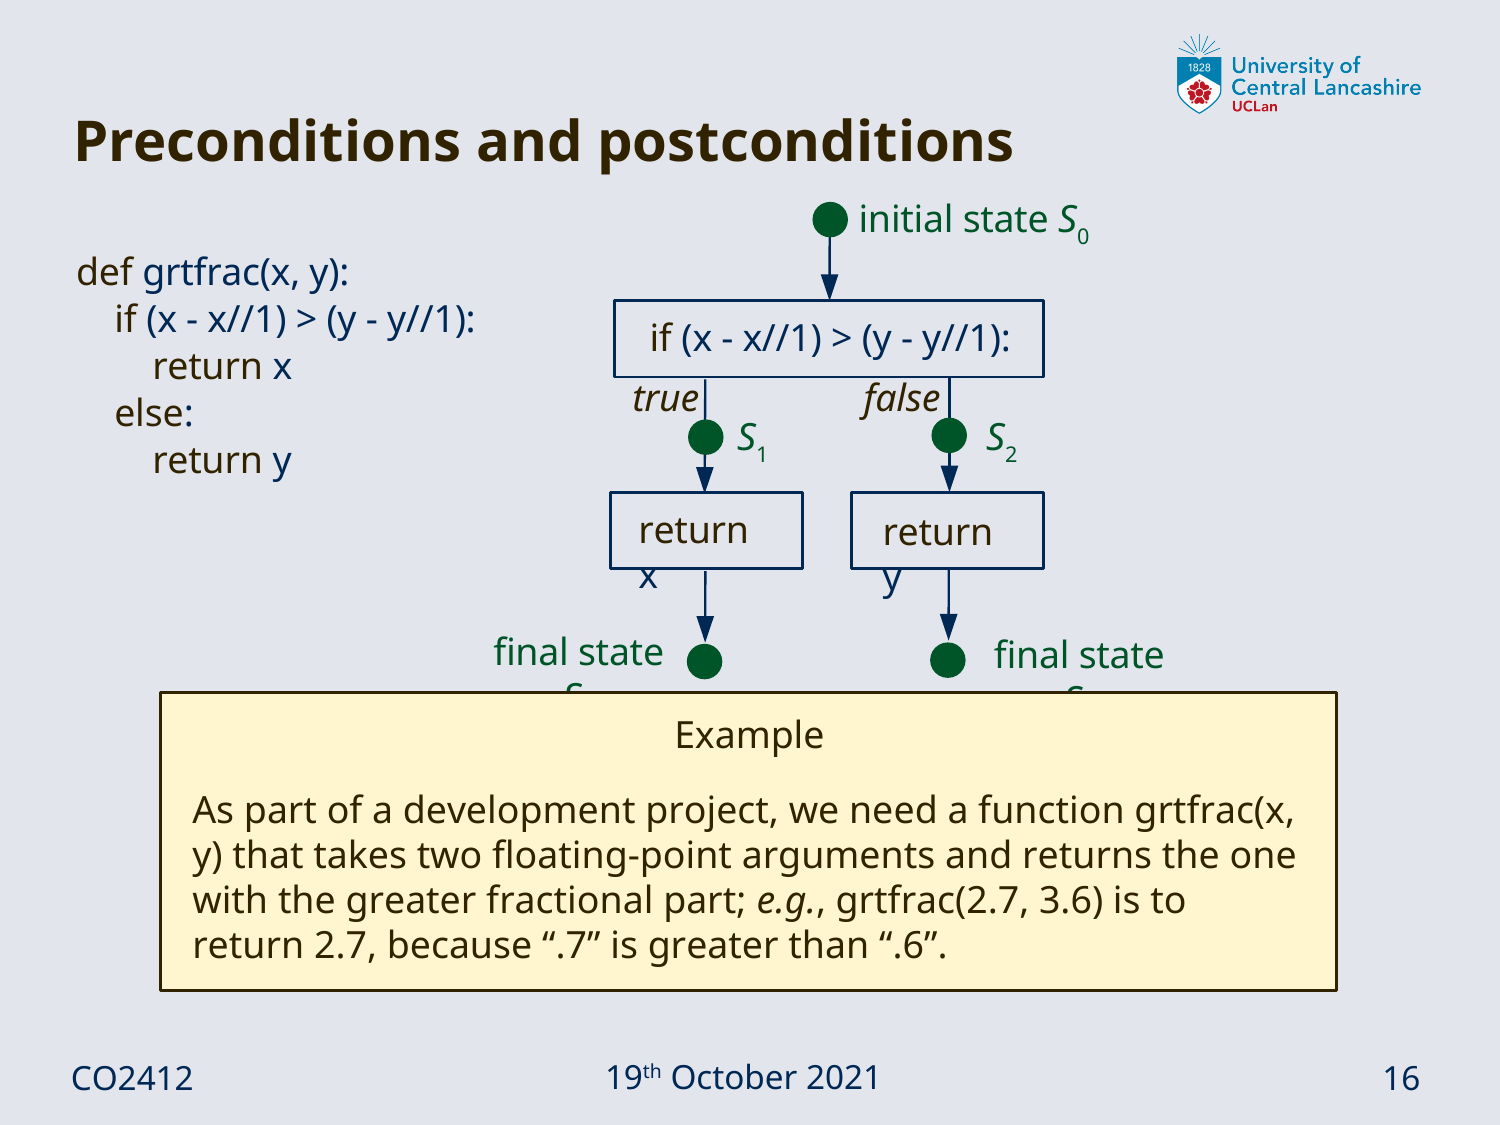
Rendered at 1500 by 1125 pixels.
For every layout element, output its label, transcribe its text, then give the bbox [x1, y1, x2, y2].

text_box final state S3 [458, 621, 700, 691]
text_box true [564, 366, 767, 427]
text_box Example As part of a development project, we need a function grtfrac(x, y) that takes two floating-point arguments and returns the one with the greater fractional part; e.g., grtfrac(2.7, 3.6) is to return 2.7, because “.7” is greater than “.6”. [177, 703, 1322, 1005]
text_box false [800, 366, 1004, 427]
text_box [931, 427, 964, 454]
picture [1177, 34, 1421, 93]
text_box [160, 692, 1337, 991]
text_box initial state S0 [807, 187, 1141, 257]
text_box return y [867, 500, 1029, 561]
text_box if (x - x//1) > (y - y//1): [603, 306, 613, 366]
text_box [688, 427, 715, 455]
text_box [700, 643, 723, 680]
text_box if (x - x//1) > (y - y//1): [1045, 306, 1056, 367]
text_box def grtfrac(x, y): if (x - x//1) > (y - y//1): return x else: return y [59, 240, 523, 511]
text_box S2 [964, 405, 1040, 475]
text_box S1 [715, 405, 791, 475]
title Preconditions and postconditions [58, 93, 1475, 186]
text_box if (x - x//1) > (y - y//1): [616, 306, 1042, 367]
text_box return x [623, 498, 785, 559]
text_box [930, 642, 958, 678]
text_box final state S4 [958, 623, 1200, 692]
